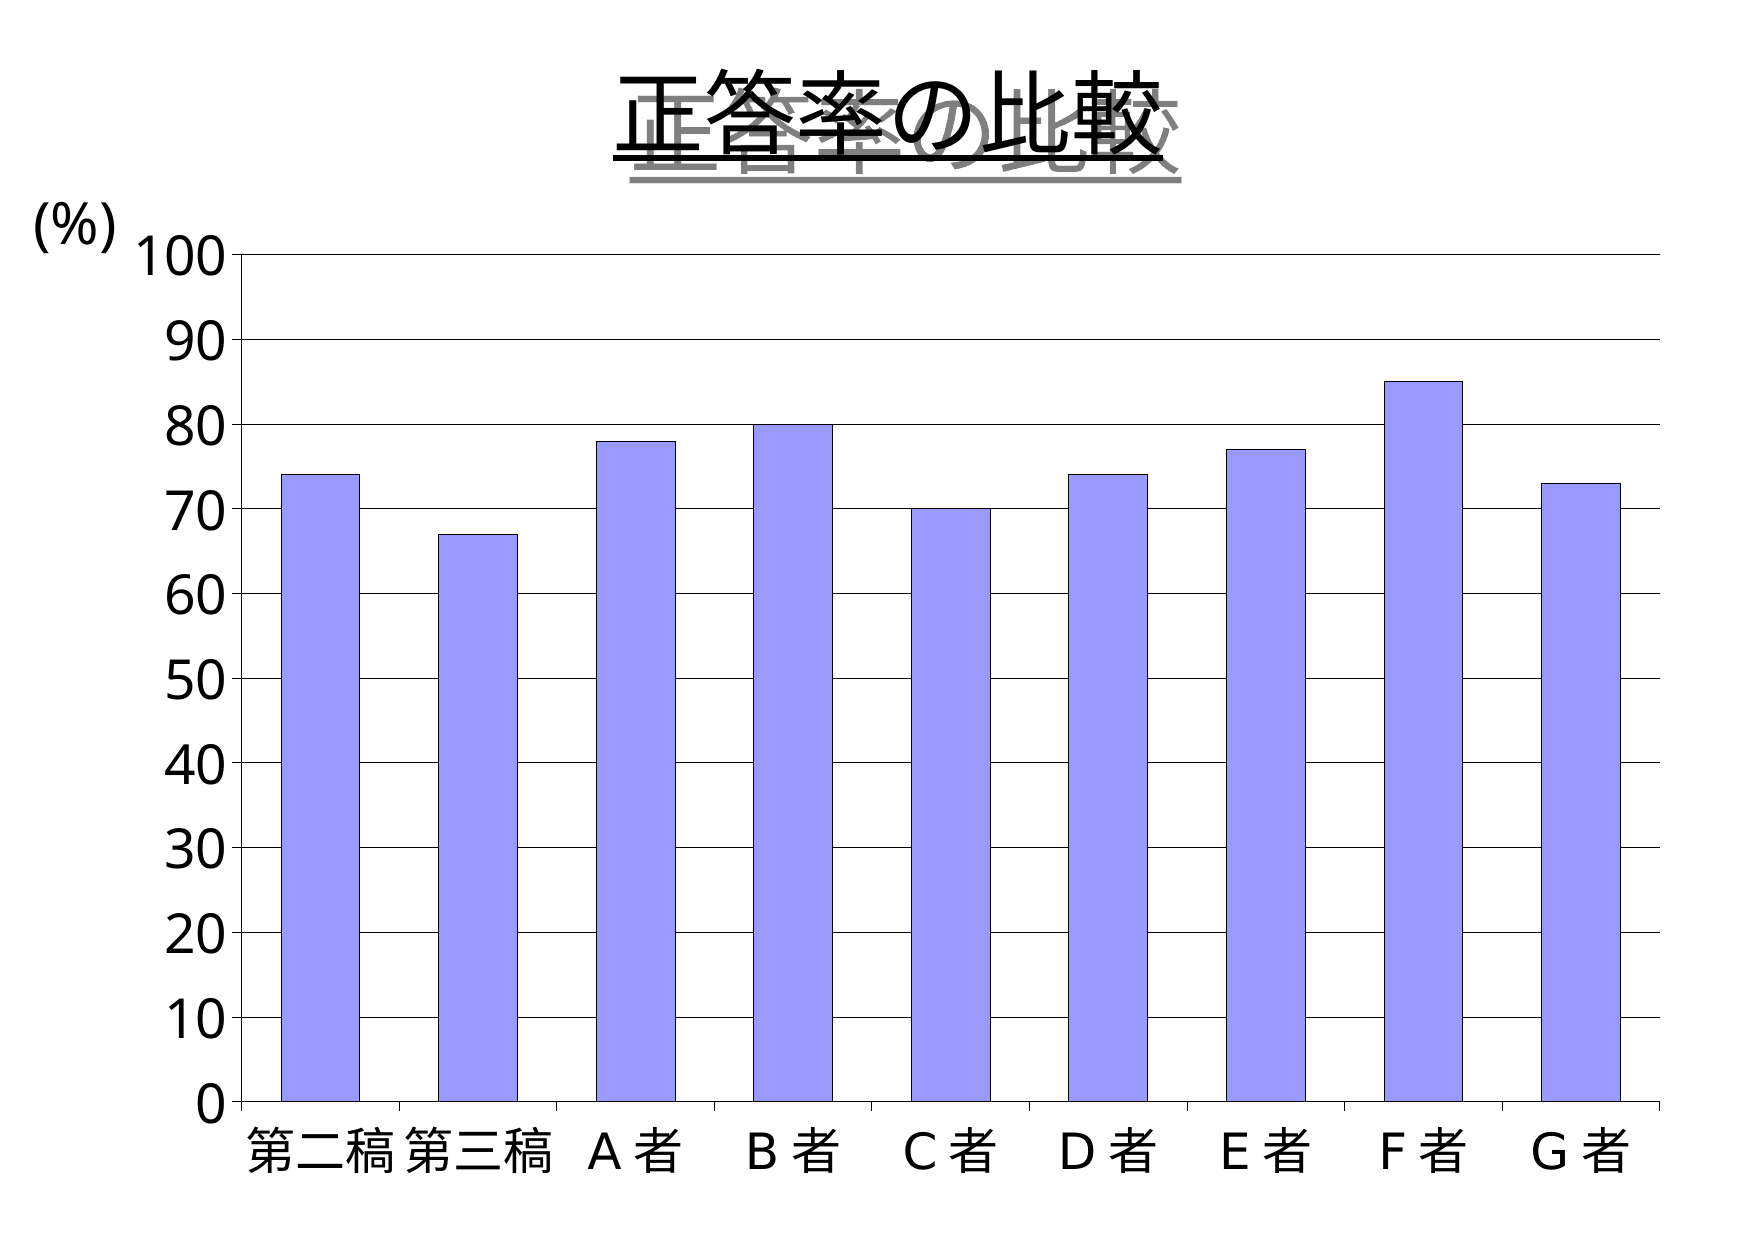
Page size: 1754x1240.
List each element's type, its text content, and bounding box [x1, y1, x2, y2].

chart [133, 172, 1660, 1187]
text_box 正答率の比較 [609, 38, 1167, 155]
text_box (%) [33, 181, 122, 252]
